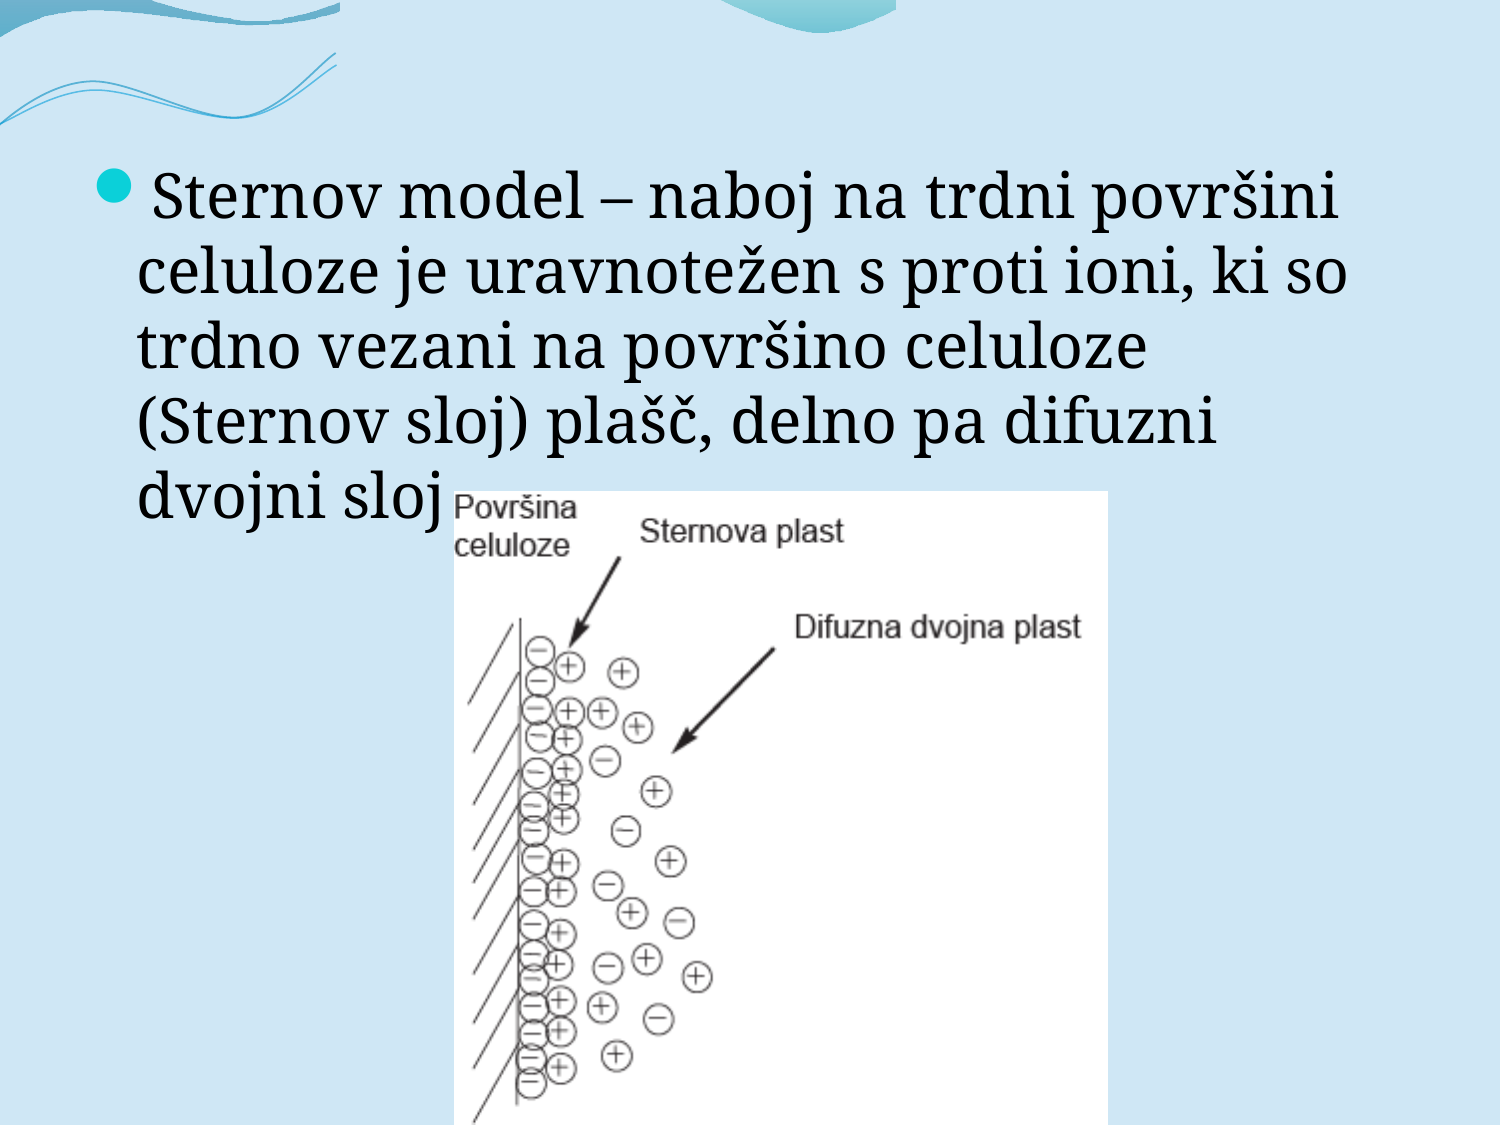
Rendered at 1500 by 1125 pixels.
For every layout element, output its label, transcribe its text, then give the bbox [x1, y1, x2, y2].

list Sternov model – naboj na trdni površini celuloze je uravnotežen s proti ioni, ki so trdno vezani na površino celuloze (Sternov sloj) plašč, delno pa difuzni dvojni sloj [76, 148, 1427, 993]
picture [454, 491, 1108, 1125]
